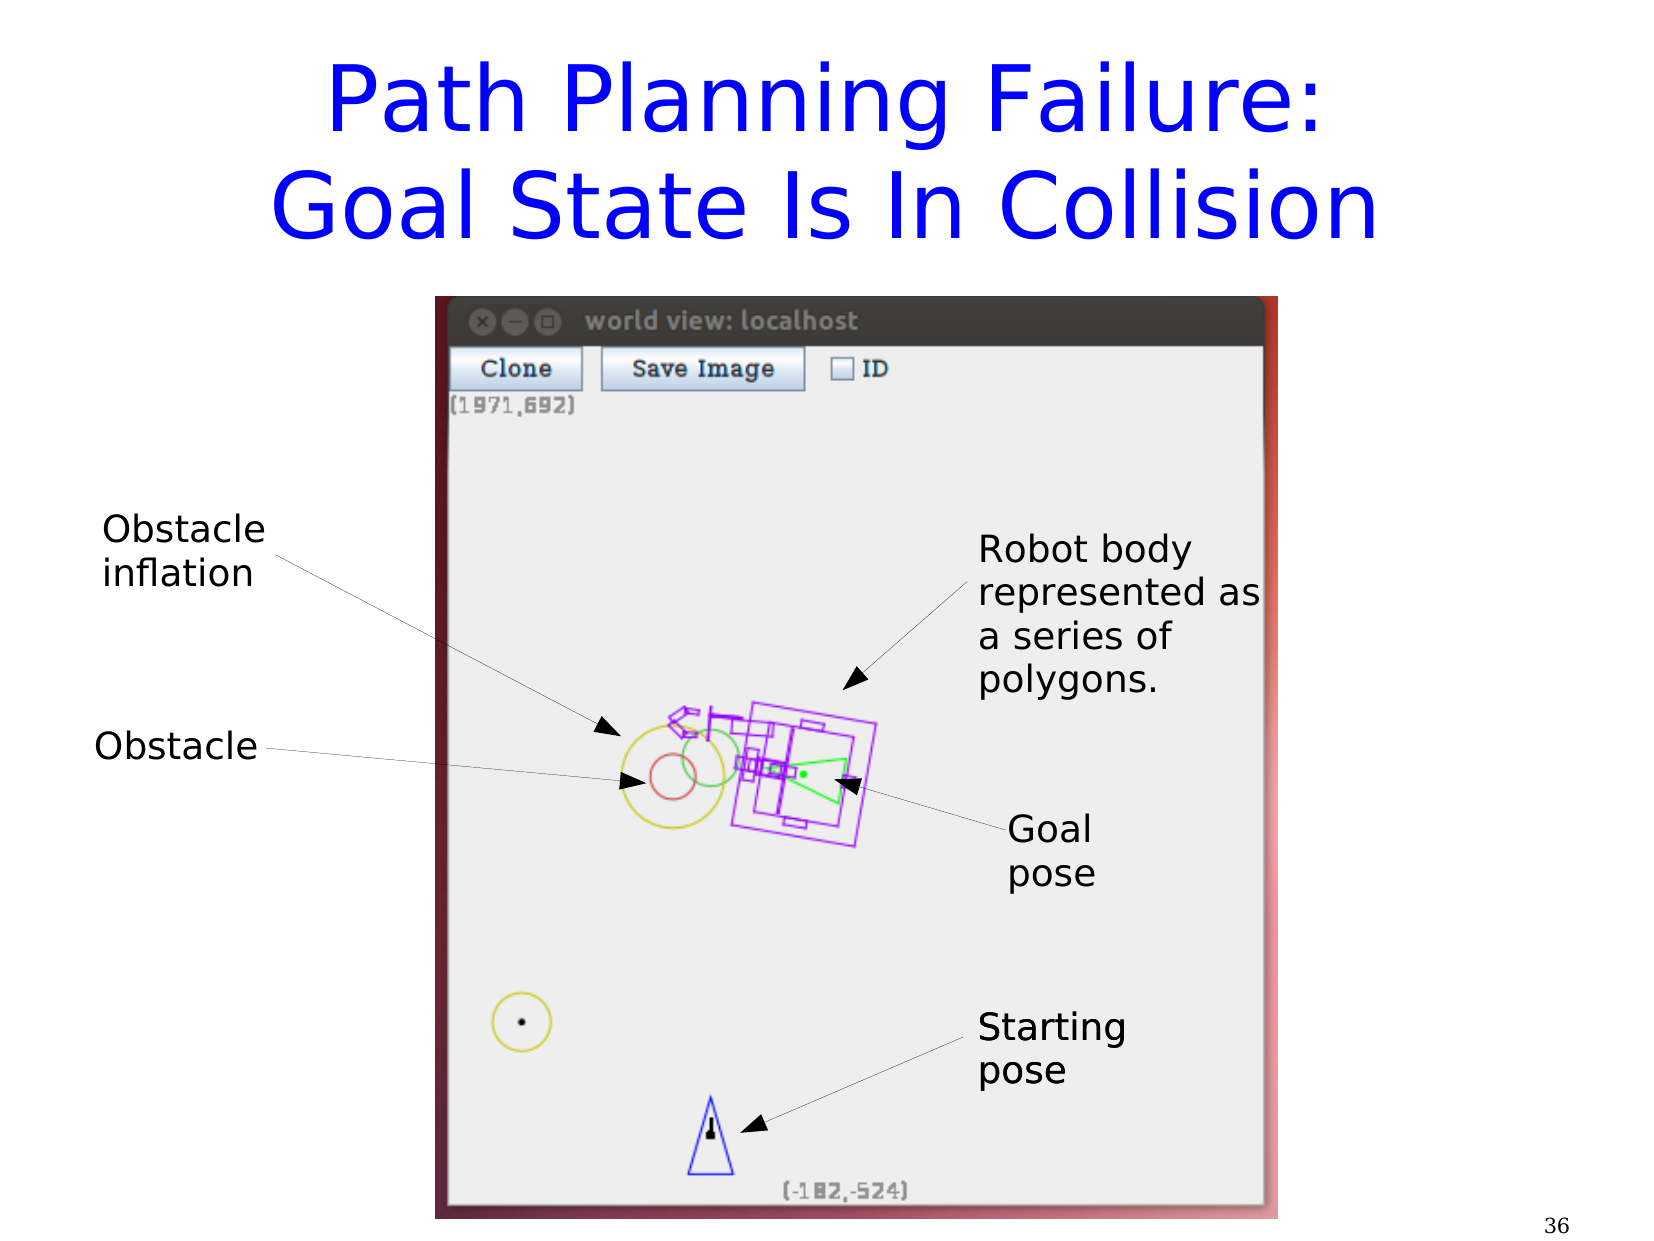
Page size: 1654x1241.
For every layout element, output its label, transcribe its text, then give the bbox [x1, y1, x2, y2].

text_box Robot body represented as a series of polygons. [963, 520, 1278, 711]
text_box Obstacle inflation [87, 500, 329, 604]
text_box Goal pose [992, 800, 1178, 904]
text_box Obstacle [79, 717, 321, 777]
text_box Starting pose [962, 998, 1149, 1101]
picture [435, 296, 1278, 1219]
title Path Planning Failure: Goal State Is In Collision [82, 45, 1571, 261]
